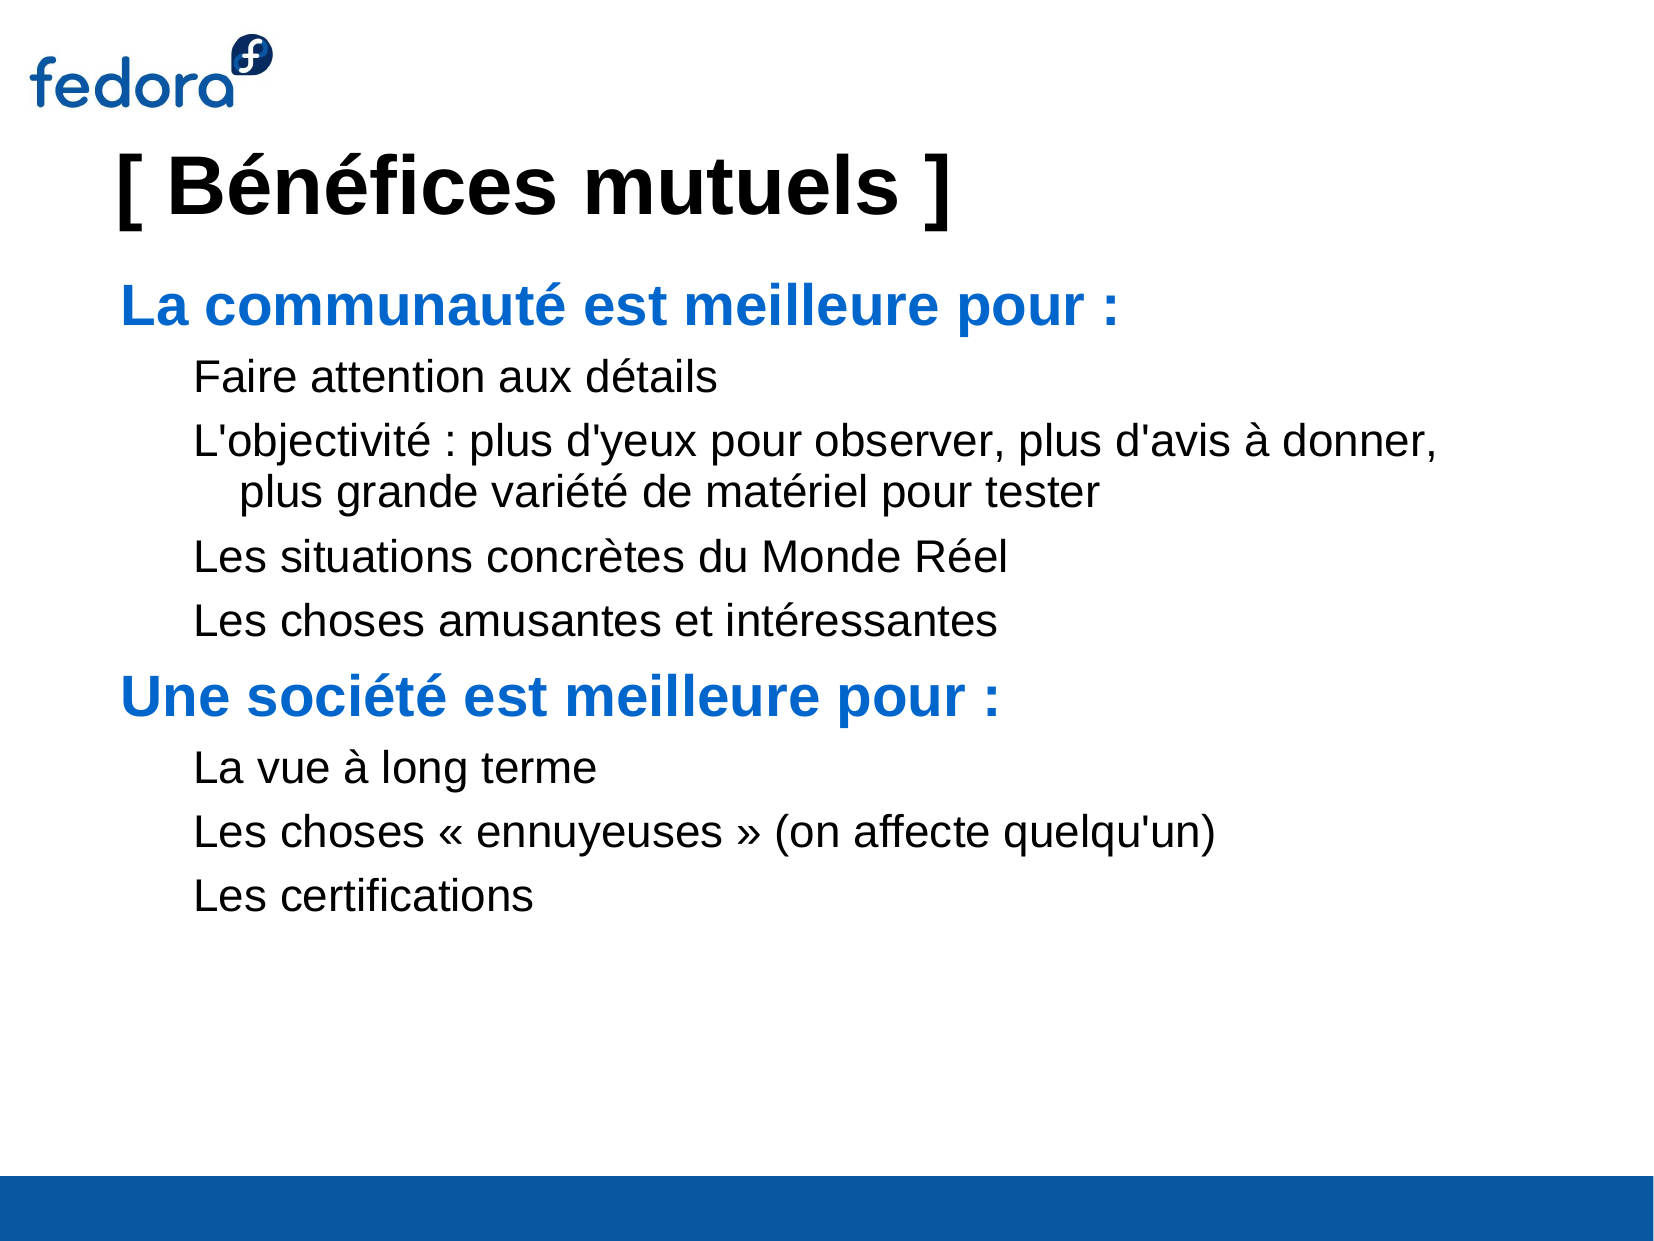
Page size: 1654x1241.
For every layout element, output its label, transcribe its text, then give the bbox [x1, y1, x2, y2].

title [ Bénéfices mutuels ] [115, 122, 1521, 249]
picture [22, 27, 277, 115]
list La communauté est meilleure pour : Faire attention aux détails L'objectivité : plus d'yeux pour observer, plus d'avis à donner, plus grande variété de matériel pour tester Les situations concrètes du Monde Réel Les choses amusantes et intéressantes Une société est meilleure pour : La vue à long terme Les choses « ennuyeuses » (on affecte quelqu'un) Les certifications [118, 272, 1523, 1102]
picture [0, 1176, 1654, 1241]
